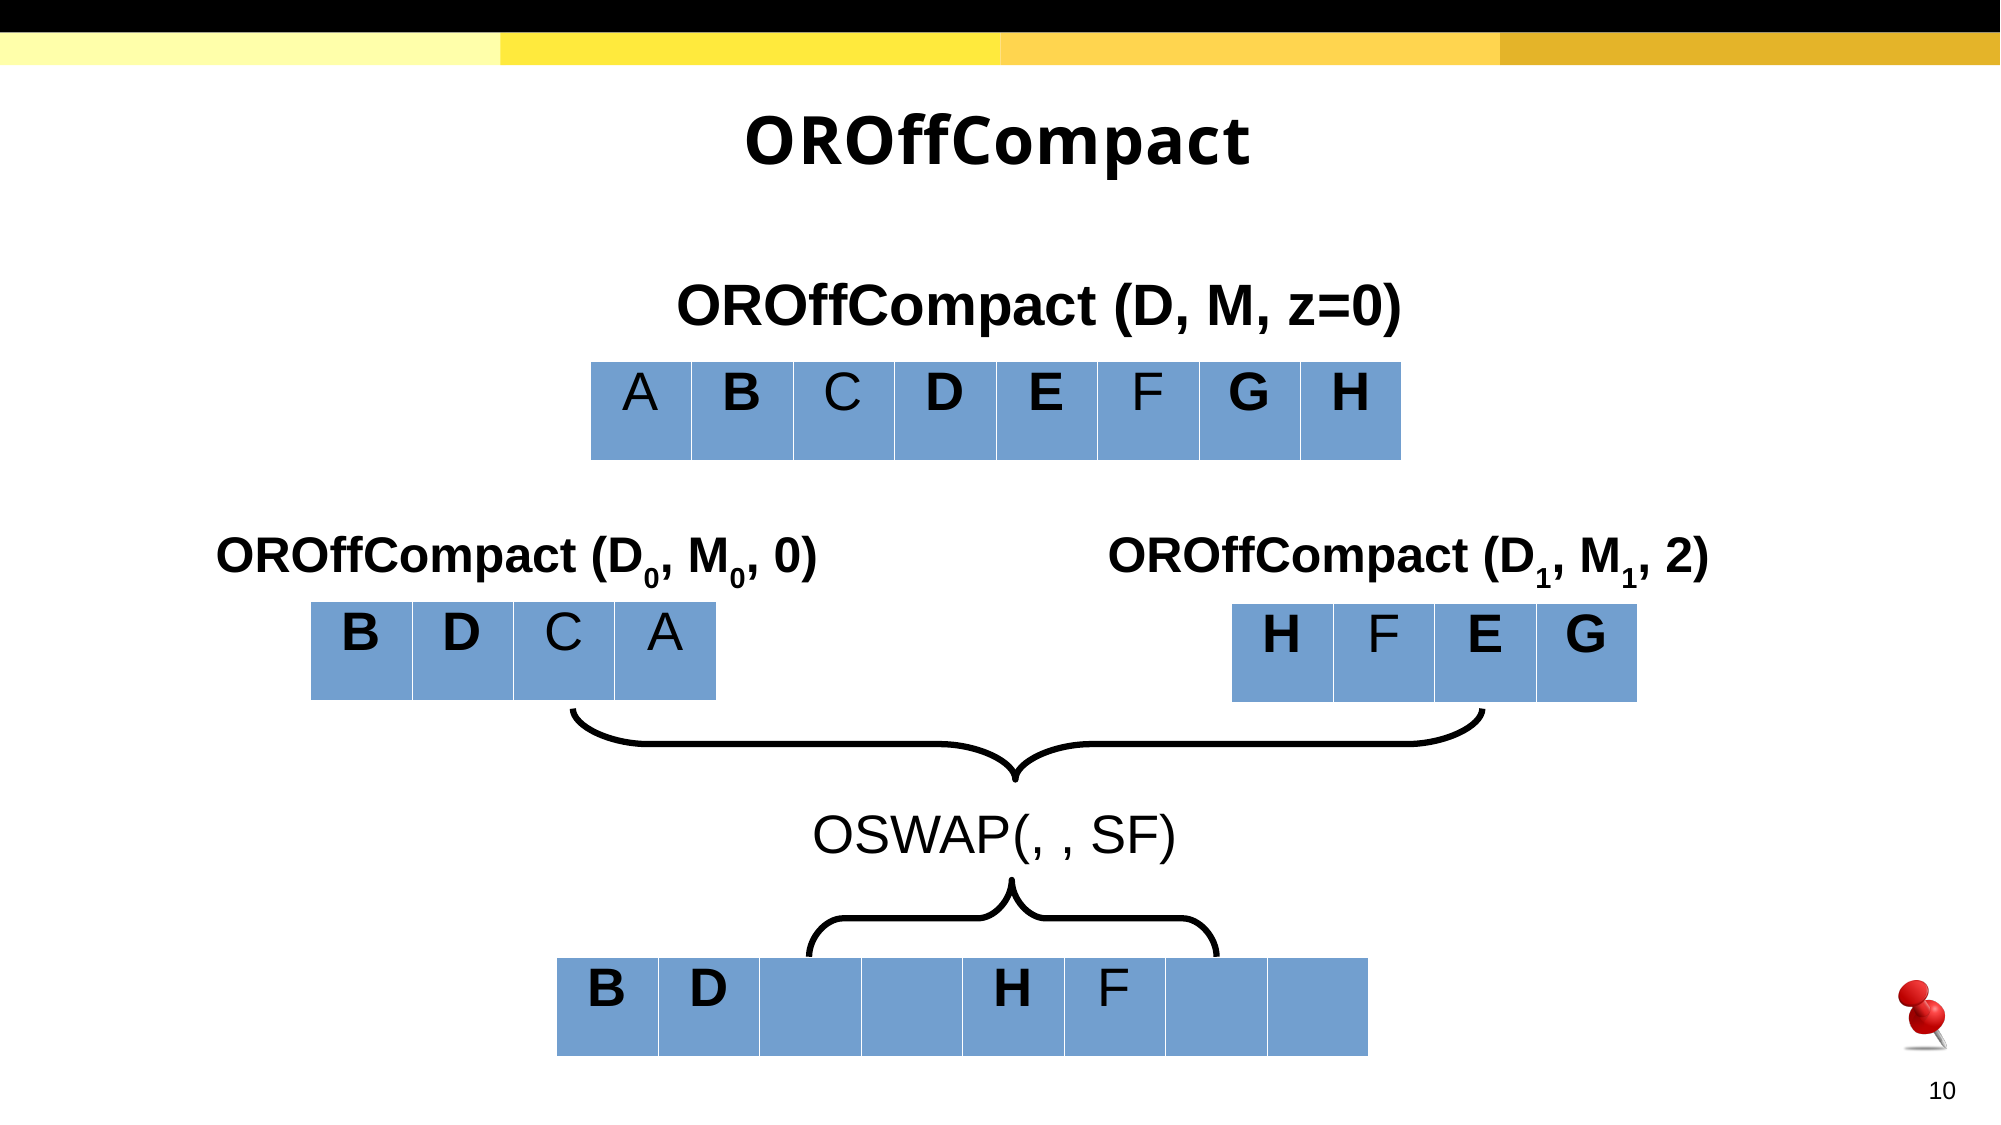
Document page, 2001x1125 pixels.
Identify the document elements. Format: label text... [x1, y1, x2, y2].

text_box OROffCompact (D1, M1, 2) [1092, 519, 1726, 603]
table_header A [615, 602, 716, 700]
table_header B [557, 958, 658, 1056]
table_header F [1334, 604, 1434, 702]
picture [1889, 980, 1961, 1052]
table_header D [895, 362, 996, 460]
text_box 10 [1913, 1069, 1972, 1113]
table_header G [1200, 362, 1300, 460]
table_header [760, 958, 861, 1056]
table_header E [1435, 604, 1536, 702]
table_header C [794, 362, 894, 460]
text_box OROffCompact (D0, M0, 0) [200, 519, 834, 603]
table_header [862, 958, 962, 1056]
table_header B [311, 602, 412, 700]
table_header [1268, 958, 1368, 1056]
table_header F [1065, 958, 1165, 1056]
table_header [1166, 958, 1267, 1056]
table_header G [1537, 604, 1637, 702]
text_box OSWAP(, , SF) [797, 797, 1194, 873]
table_header A [591, 362, 691, 460]
text_box OROffCompact (D, M, z=0) [661, 265, 1419, 346]
table_header H [1232, 604, 1333, 702]
table_header D [413, 602, 513, 700]
title OROffCompact [48, 71, 1947, 219]
table_header B [692, 362, 793, 460]
table_header H [963, 958, 1064, 1056]
table_header H [1301, 362, 1401, 460]
table_header E [997, 362, 1097, 460]
table_header C [514, 602, 614, 700]
table_header D [659, 958, 759, 1056]
table_header F [1098, 362, 1199, 460]
